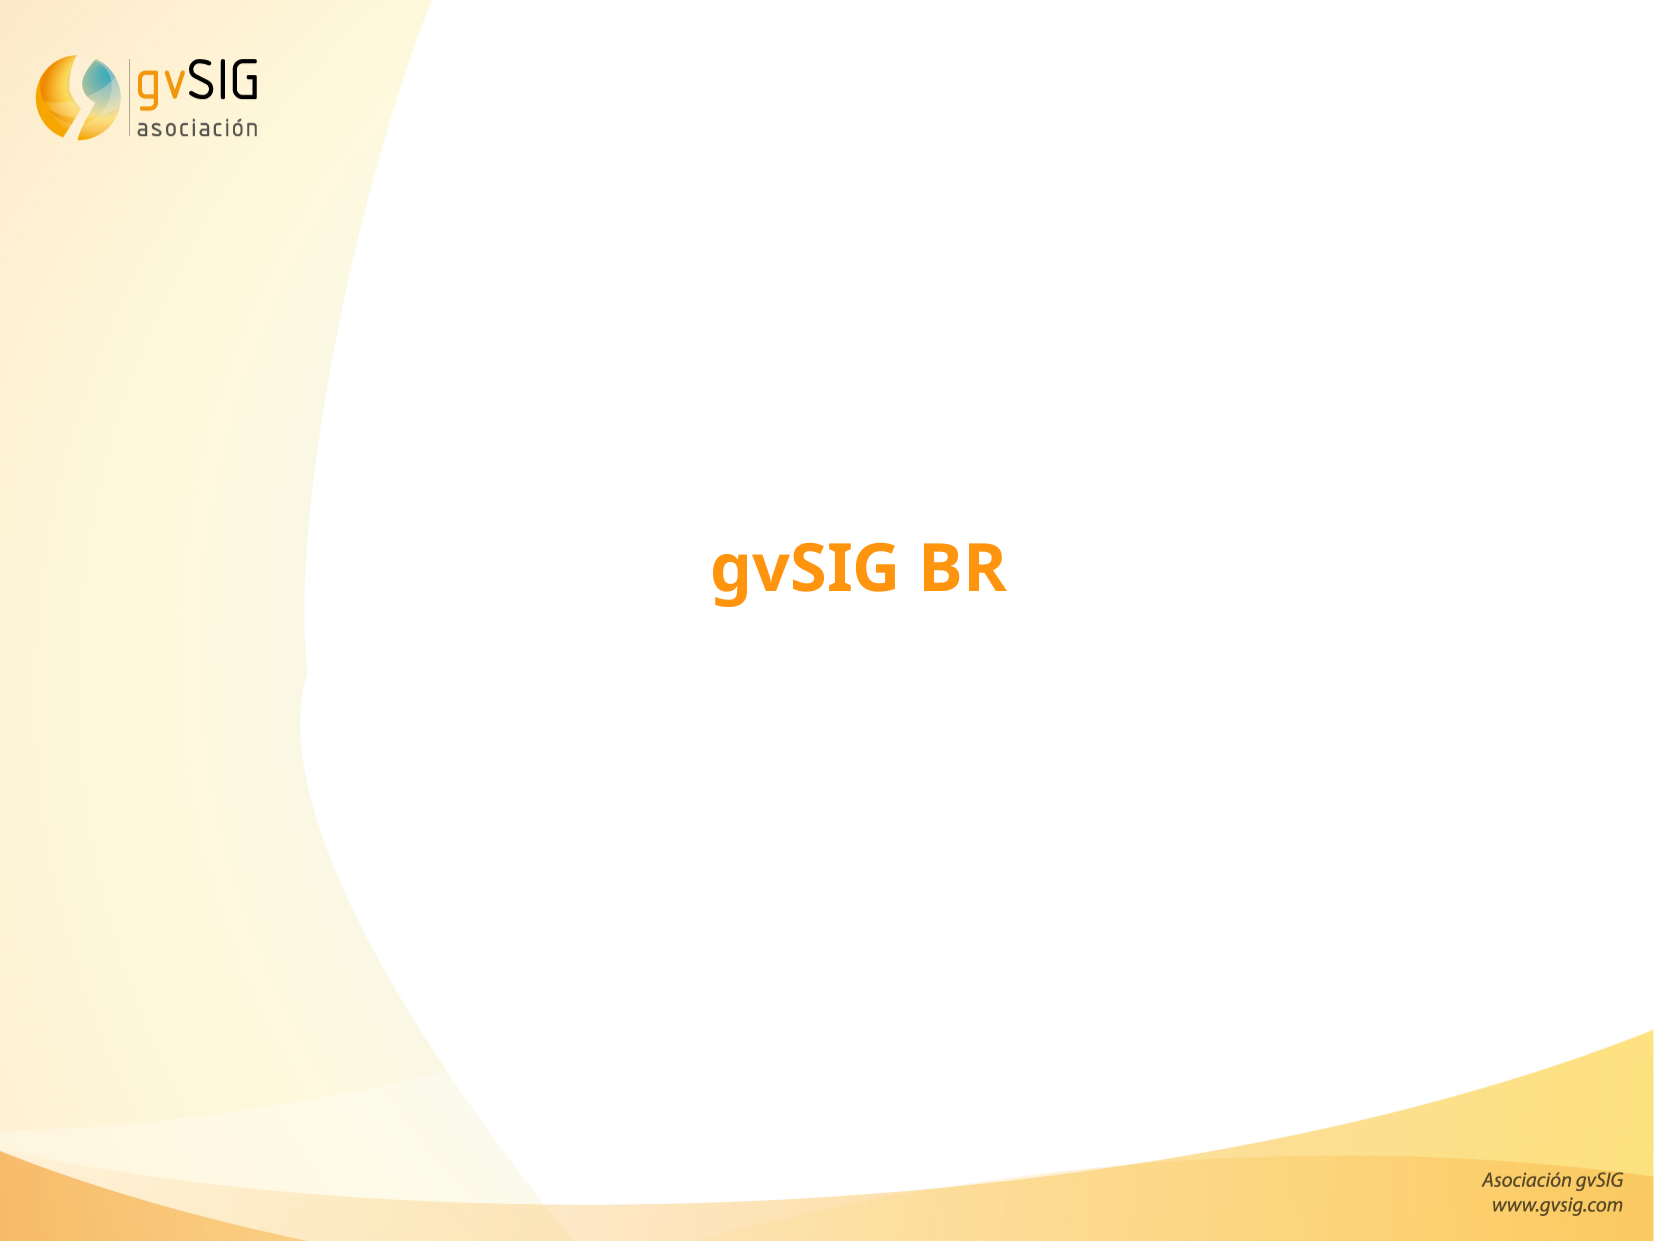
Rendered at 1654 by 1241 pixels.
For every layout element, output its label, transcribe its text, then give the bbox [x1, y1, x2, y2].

picture [0, 0, 1654, 1241]
text_box gvSIG BR [262, 520, 1456, 725]
